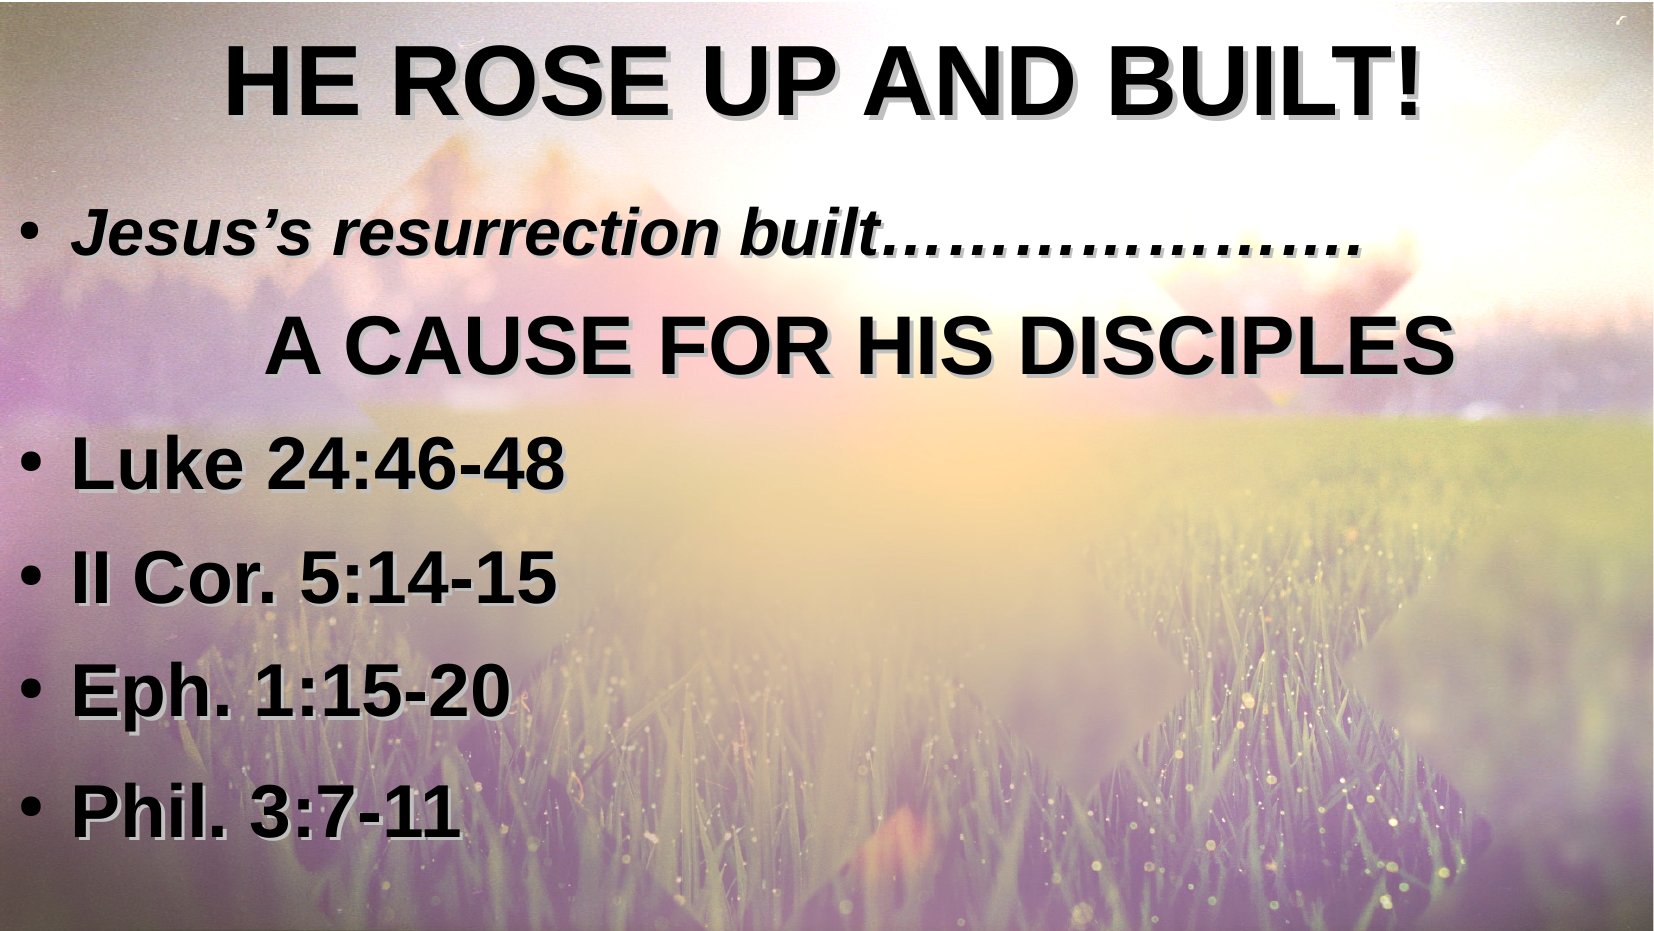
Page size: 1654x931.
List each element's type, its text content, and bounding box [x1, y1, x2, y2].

list Jesus’s resurrection built…………………. A CAUSE FOR HIS DISCIPLES Luke 24:46-48 II Cor. 5:14-15 Eph. 1:15-20 Phil. 3:7-11 [0, 195, 1651, 931]
picture [0, 2, 1654, 931]
title HE ROSE UP AND BUILT! [15, 3, 1636, 159]
